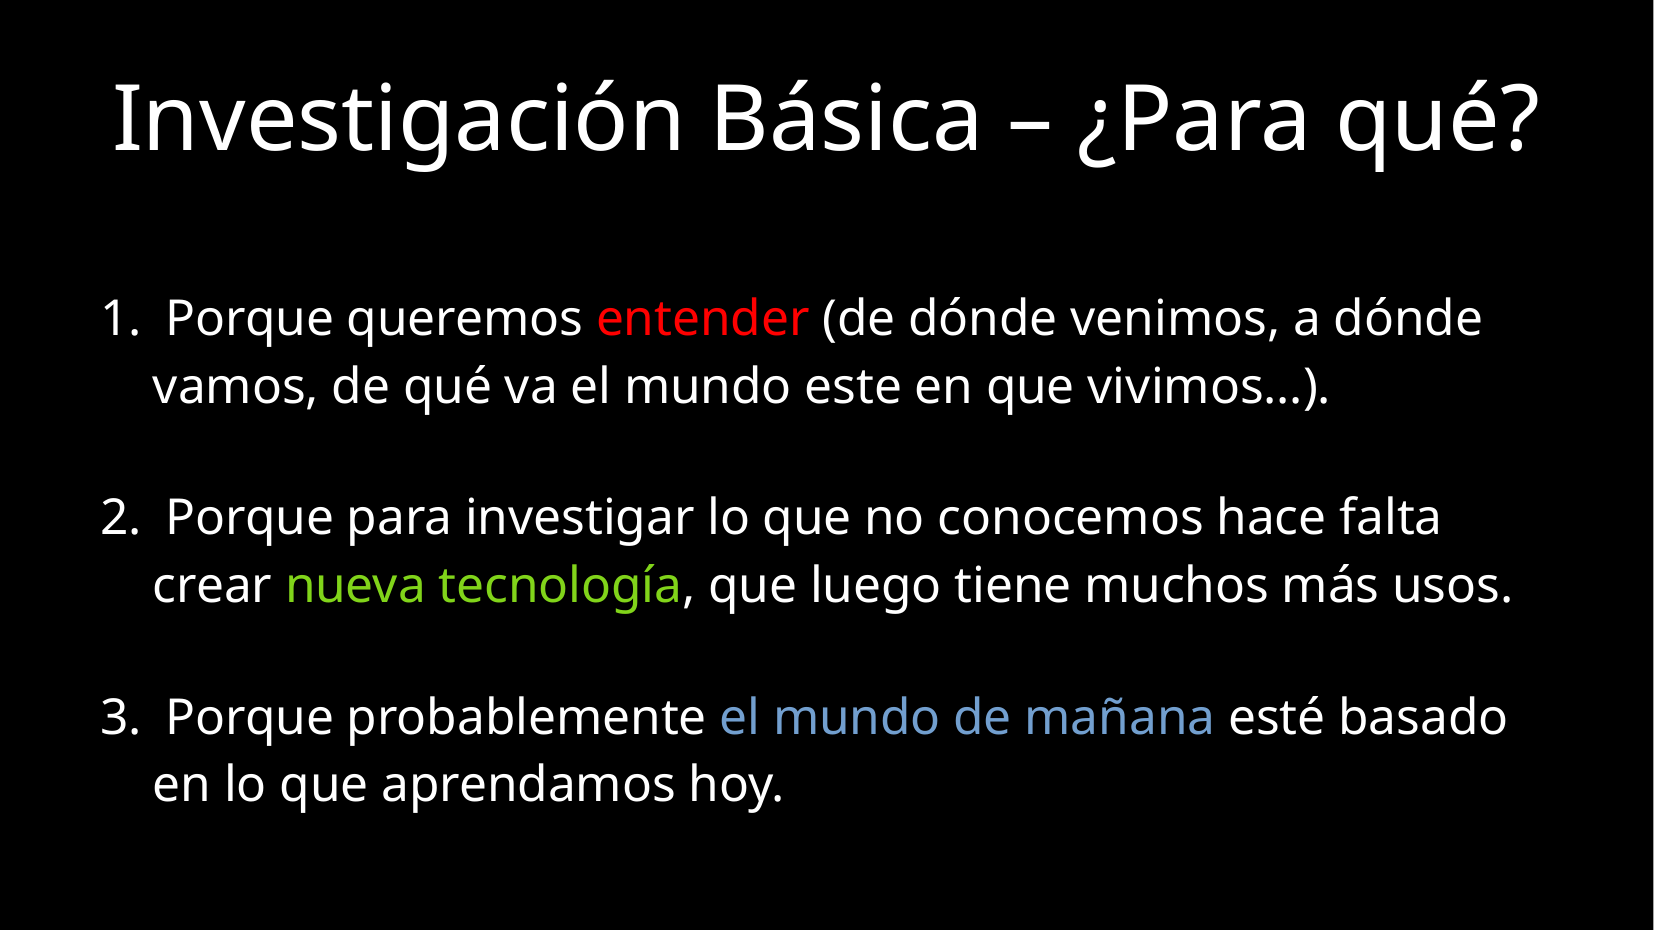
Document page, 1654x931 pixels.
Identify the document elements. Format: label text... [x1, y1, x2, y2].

title Investigación Básica – ¿Para qué? [82, 37, 1571, 193]
list Porque queremos entender (de dónde venimos, a dónde vamos, de qué va el mundo este en que vivimos…). Porque para investigar lo que no conocemos hace falta crear nueva tecnología, que luego tiene muchos más usos. Porque probablemente el mundo de mañana esté basado en lo que aprendamos hoy. [82, 282, 1571, 822]
